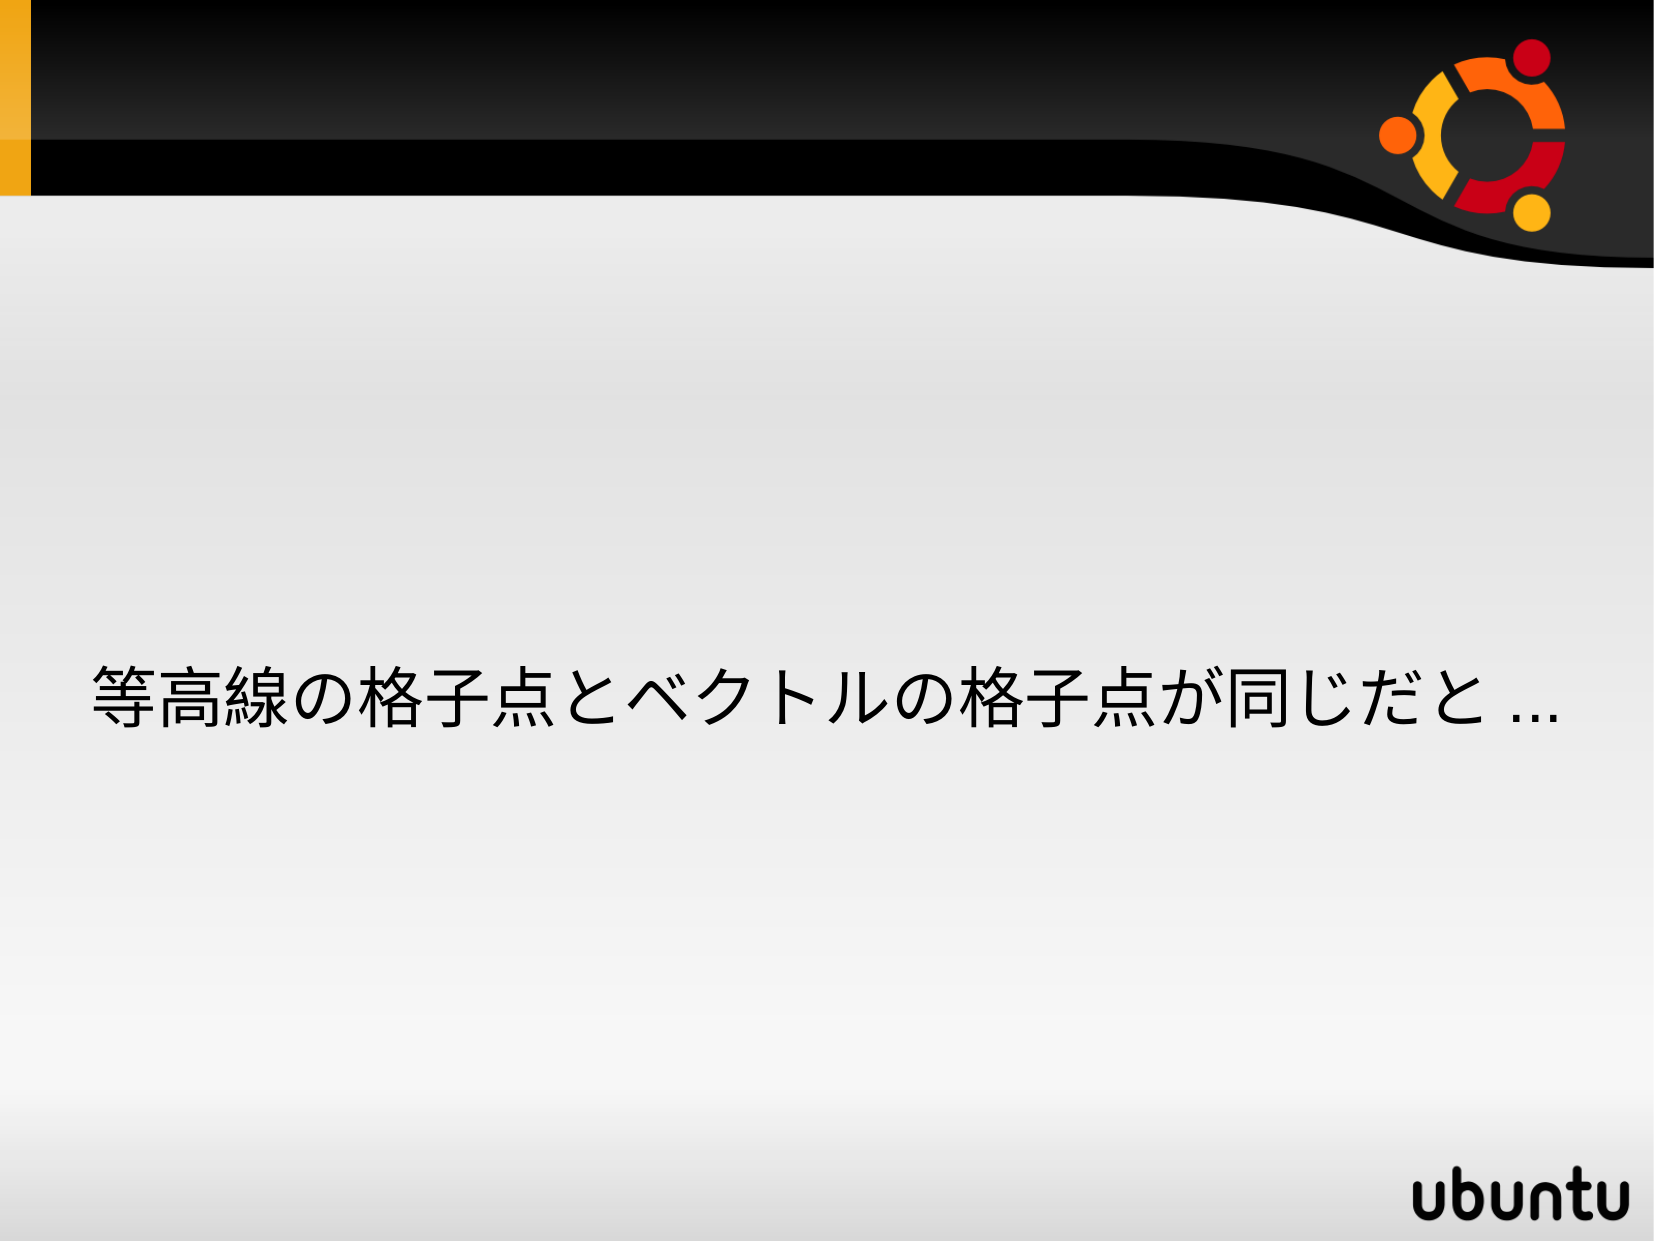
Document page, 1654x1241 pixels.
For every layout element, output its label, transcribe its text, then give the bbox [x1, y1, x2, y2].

picture [0, 0, 1654, 1241]
subtitle 等高線の格子点とベクトルの格子点が同じだと... [82, 297, 1571, 1102]
